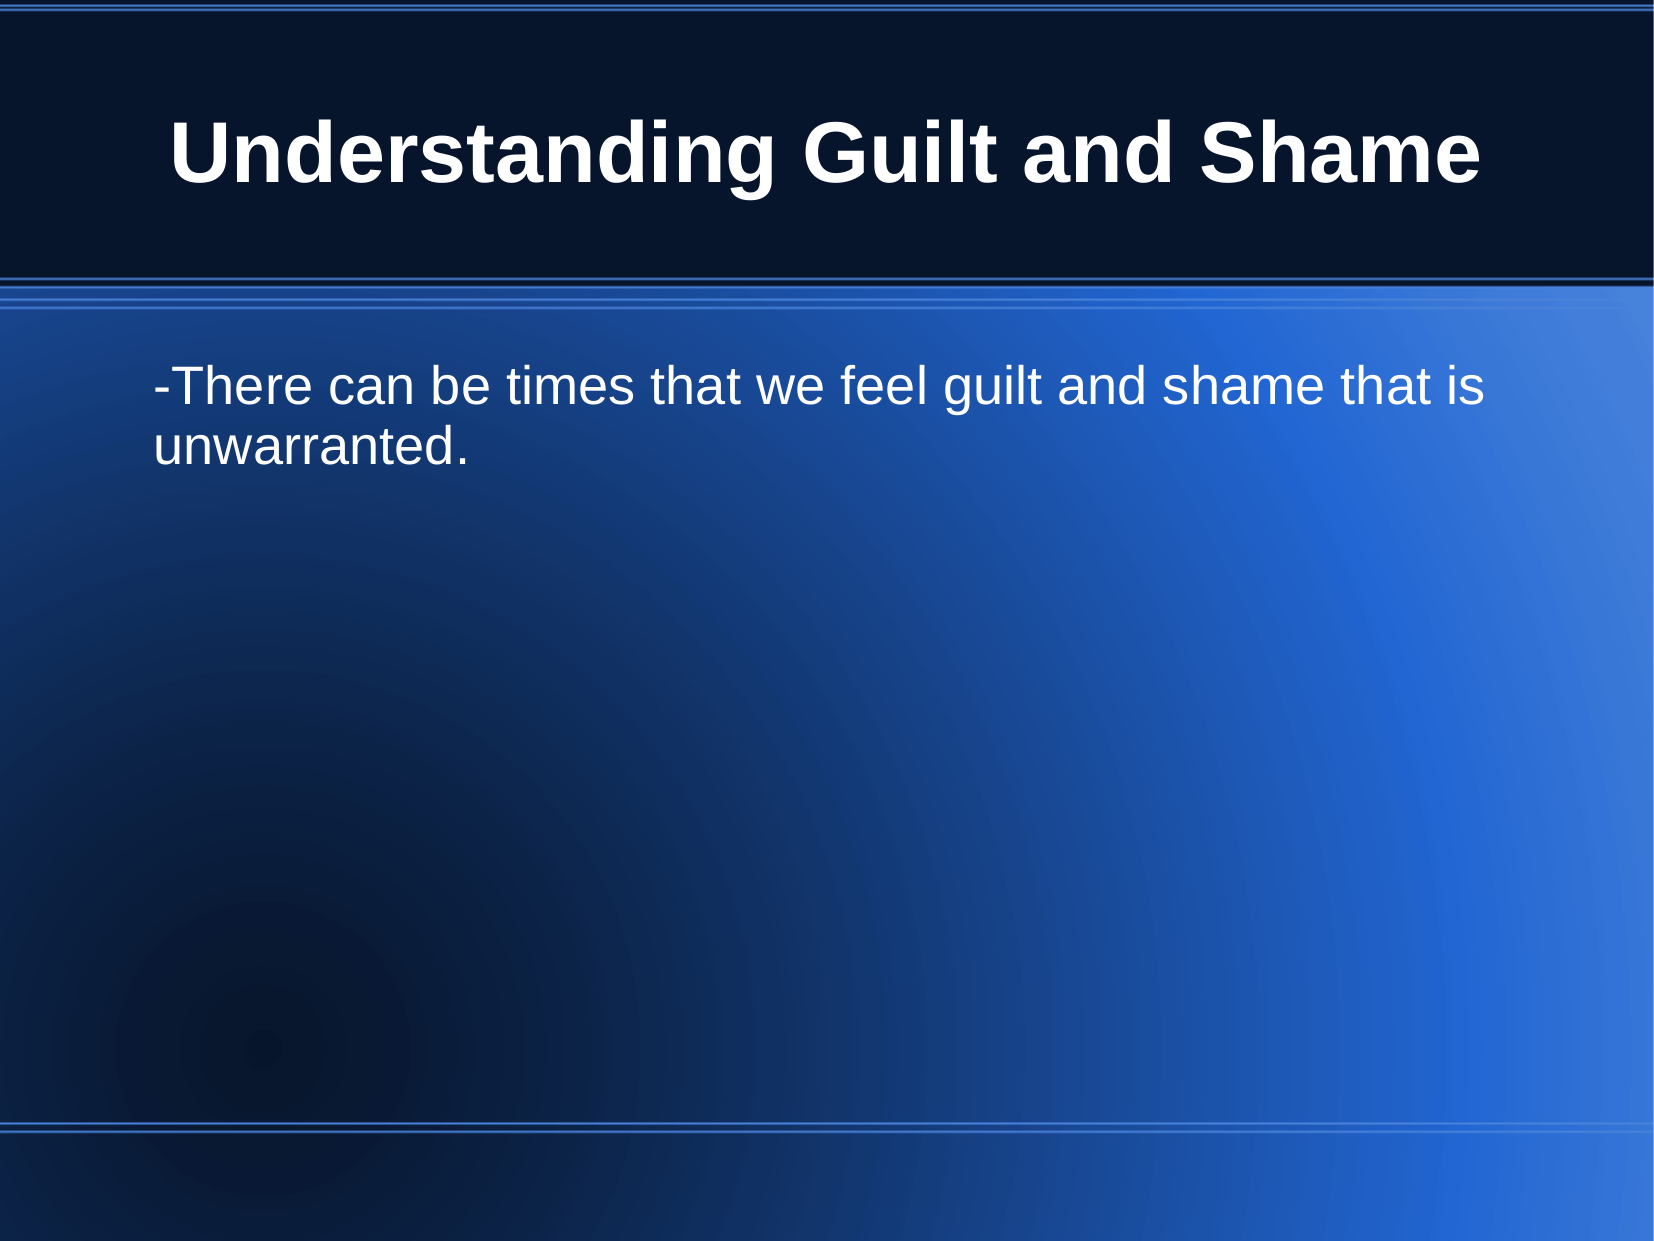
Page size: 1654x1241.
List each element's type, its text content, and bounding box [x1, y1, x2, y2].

picture [0, 0, 1654, 1241]
list -There can be times that we feel guilt and shame that is unwarranted. [82, 355, 1571, 1058]
title Understanding Guilt and Shame [82, 49, 1571, 257]
